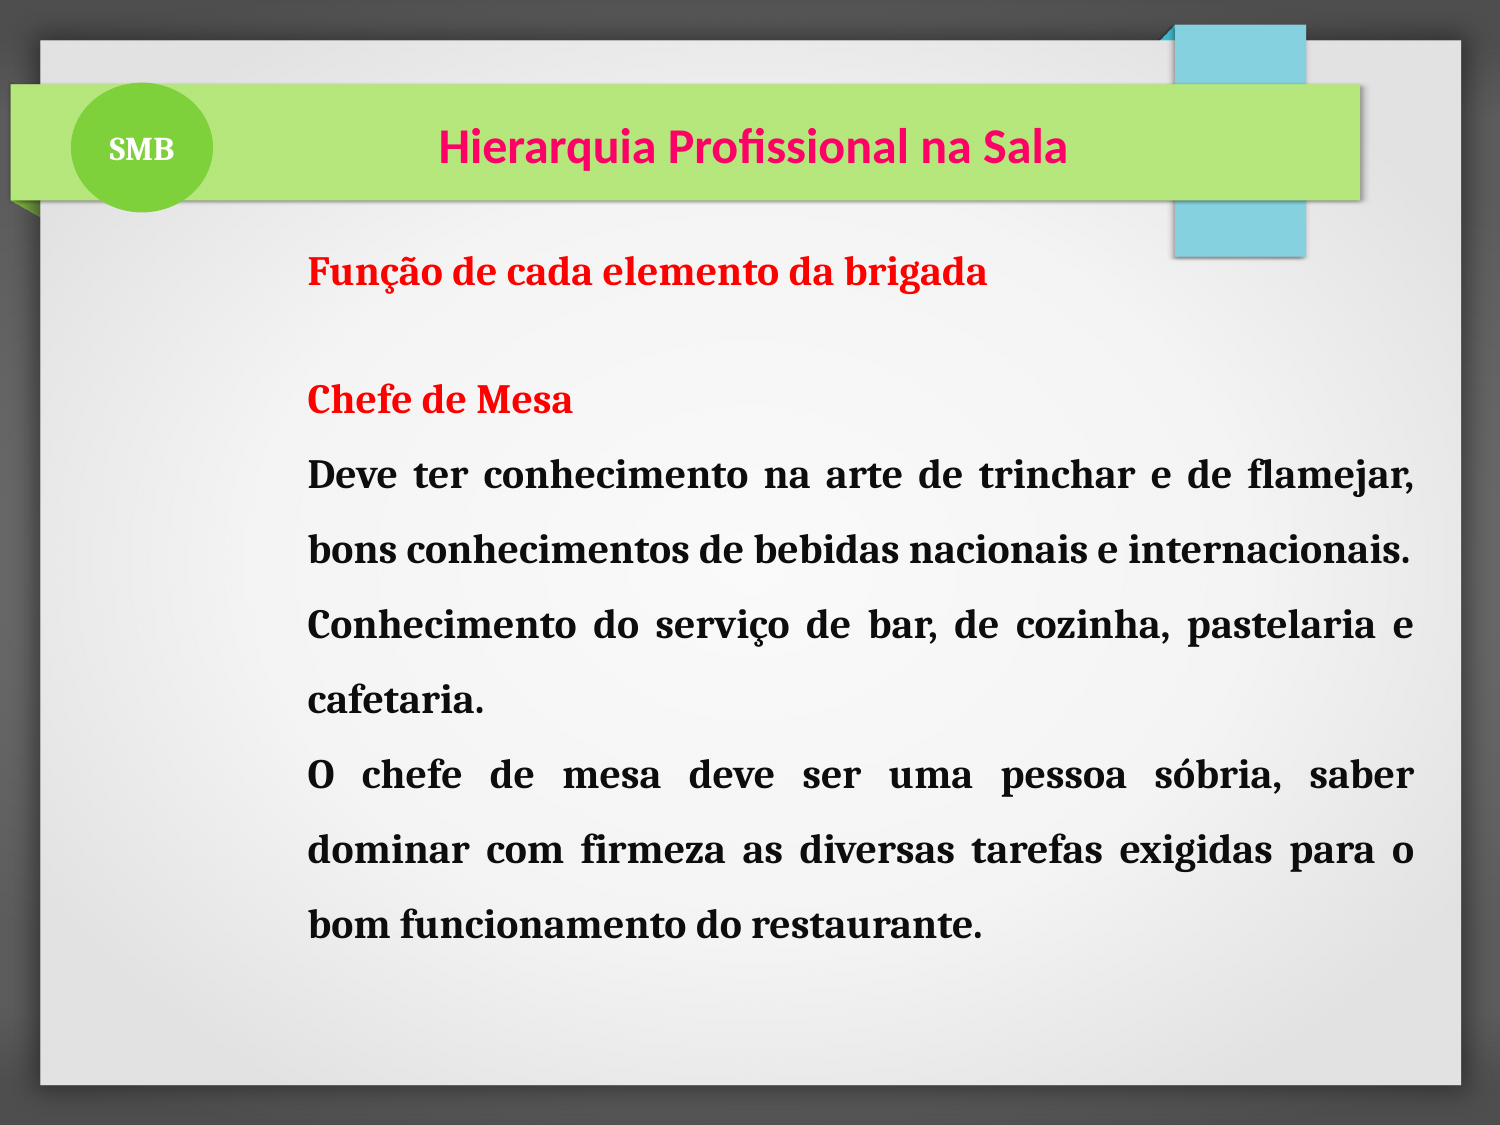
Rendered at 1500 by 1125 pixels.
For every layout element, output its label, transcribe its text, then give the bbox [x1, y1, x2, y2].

picture [0, 0, 1500, 1125]
text_box Hierarquia Profissional na Sala [221, 106, 1288, 182]
text_box SMB [70, 82, 214, 213]
text_box Chefe de Mesa Deve ter conhecimento na arte de trinchar e de flamejar, bons conhecimentos de bebidas nacionais e internacionais. Conhecimento do serviço de bar, de cozinha, pastelaria e cafetaria. O chefe de mesa deve ser uma pessoa sóbria, saber dominar com firmeza as diversas tarefas exigidas para o bom funcionamento do restaurante. [292, 339, 1430, 955]
text_box Função de cada elemento da brigada [292, 210, 1465, 301]
